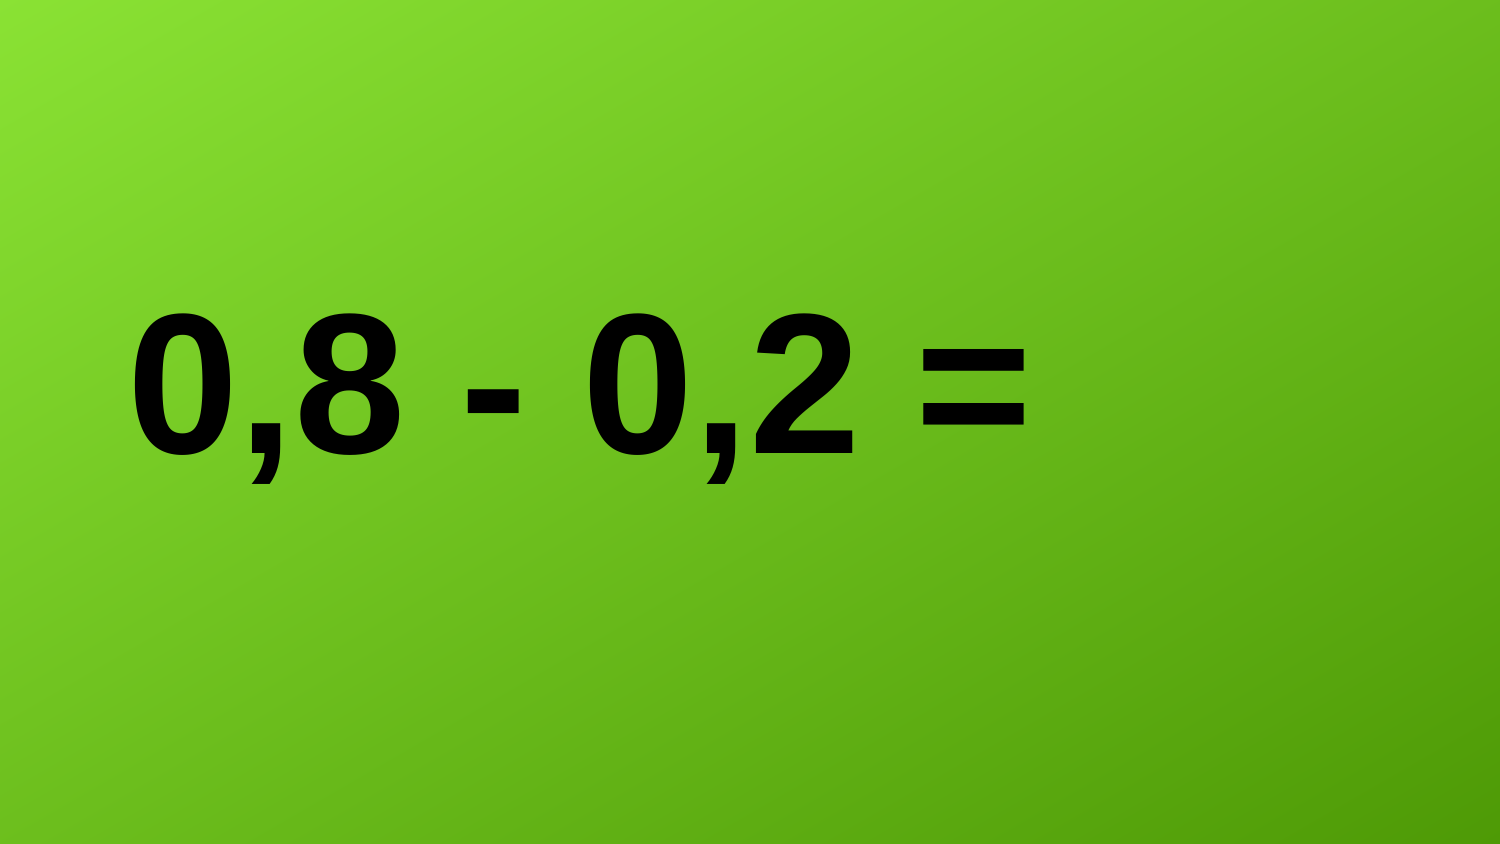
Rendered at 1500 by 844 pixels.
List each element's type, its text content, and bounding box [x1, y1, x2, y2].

title 0,8 - 0,2 = [112, 318, 1388, 509]
